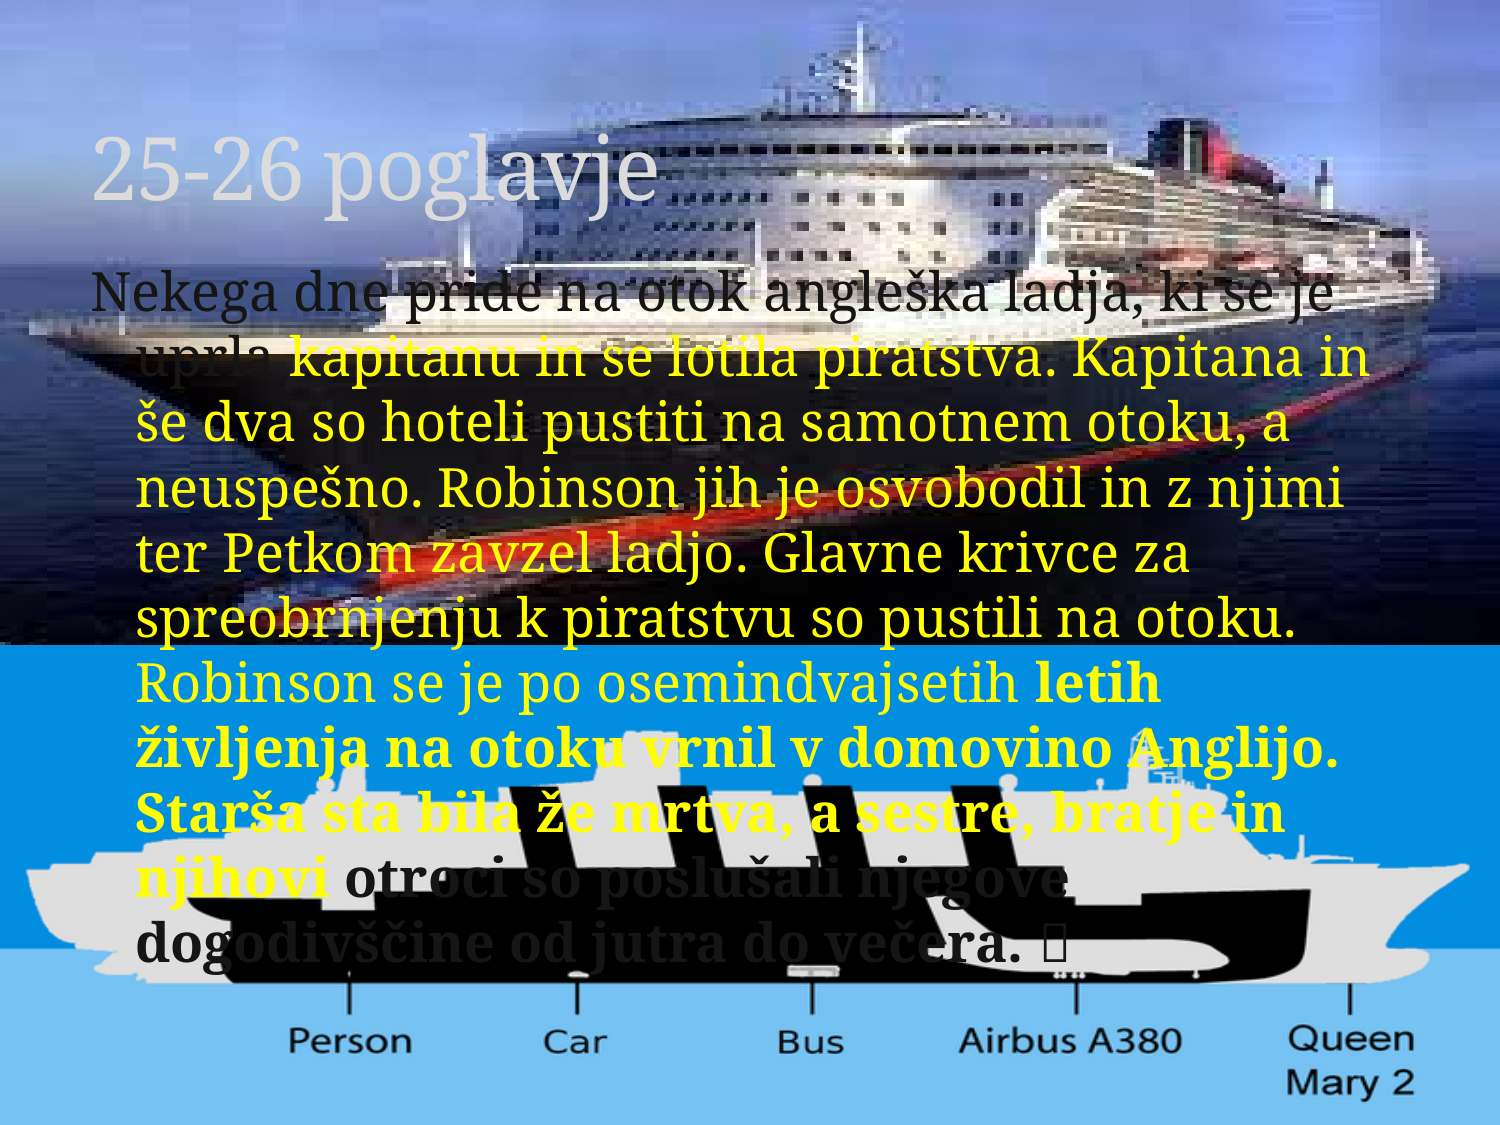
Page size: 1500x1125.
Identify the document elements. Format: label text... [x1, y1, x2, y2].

list Nekega dne pride na otok angleška ladja, ki se je uprla kapitanu in se lotila piratstva. Kapitana in še dva so hoteli pustiti na samotnem otoku, a neuspešno. Robinson jih je osvobodil in z njimi ter Petkom zavzel ladjo. Glavne krivce za spreobrnjenju k piratstvu so pustili na otoku. Robinson se je po osemindvajsetih letih življenja na otoku vrnil v domovino Anglijo. Starša sta bila že mrtva, a sestre, bratje in njihovi otroci so poslušali njegove dogodivščine od jutra do večera.  [75, 249, 1425, 1000]
picture [0, 0, 1500, 1125]
title 25-26 poglavje [75, 24, 1425, 225]
